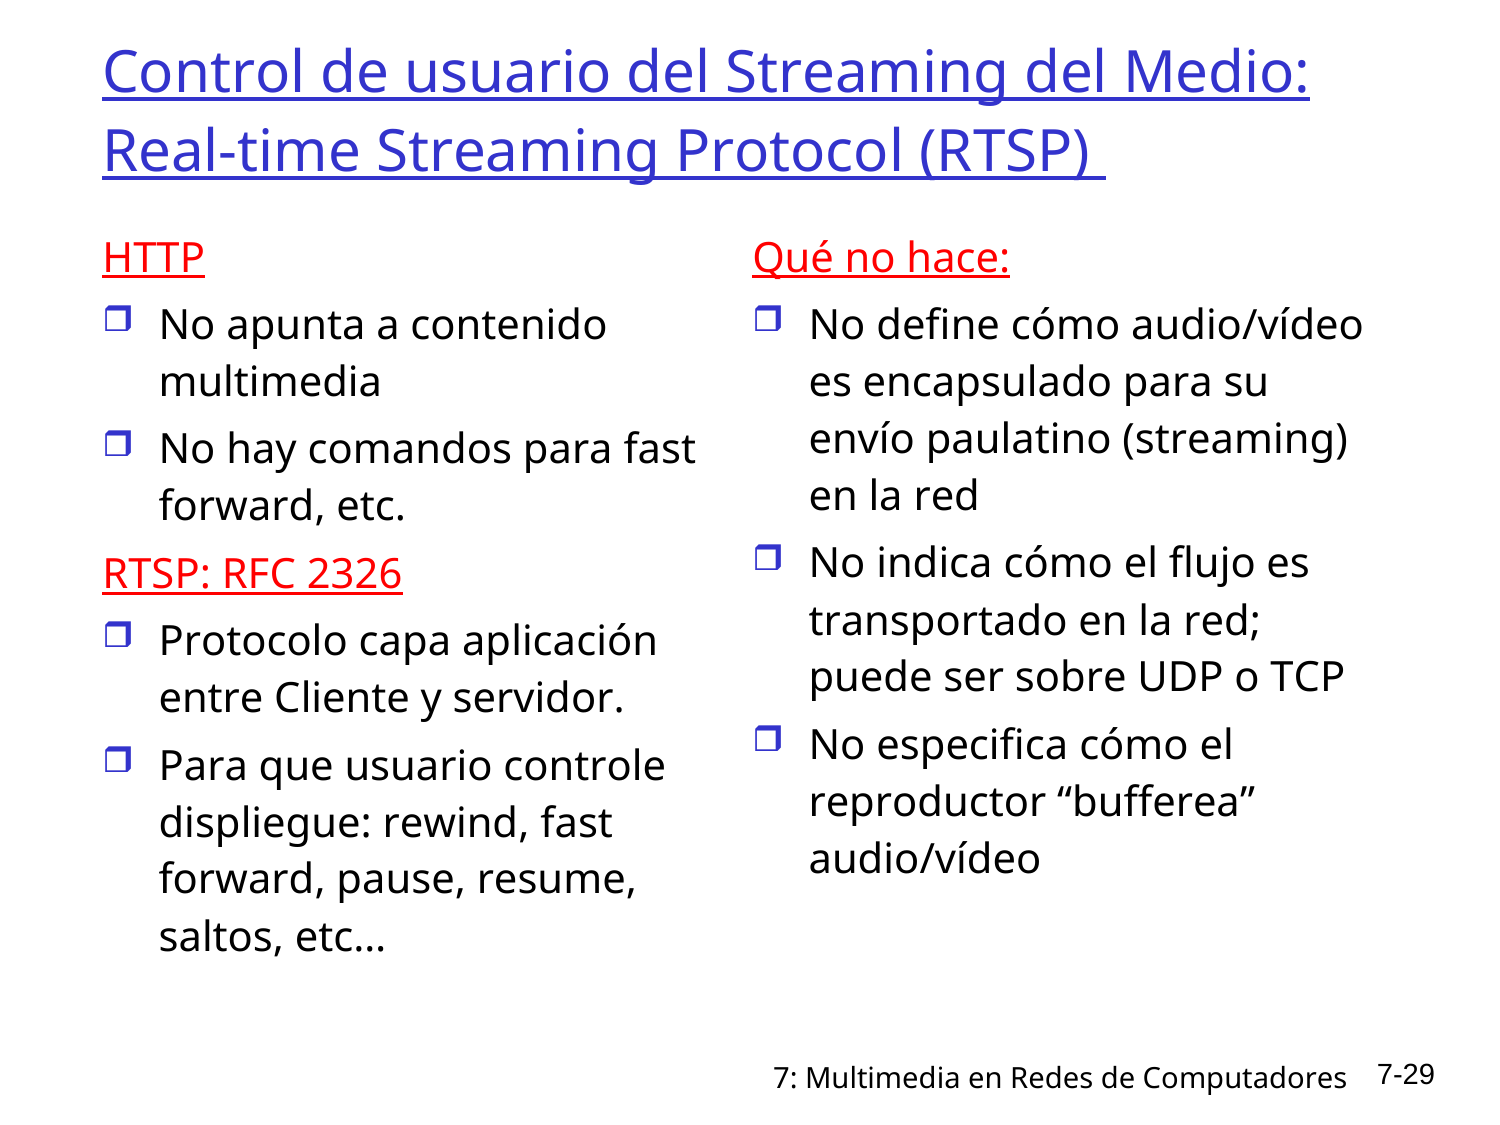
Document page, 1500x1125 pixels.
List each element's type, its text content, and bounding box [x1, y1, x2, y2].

list HTTP No apunta a contenido multimedia No hay comandos para fast forward, etc. RTSP: RFC 2326 Protocolo capa aplicación entre Cliente y servidor. Para que usuario controle displiegue: rewind, fast forward, pause, resume, saltos, etc… [87, 219, 713, 1026]
title Control de usuario del Streaming del Medio: Real-time Streaming Protocol (RTSP) [87, 0, 1363, 219]
list Qué no hace: No define cómo audio/vídeo es encapsulado para su envío paulatino (streaming) en la red No indica cómo el flujo es transportado en la red; puede ser sobre UDP o TCP No especifica cómo el reproductor “bufferea” audio/vídeo [737, 219, 1391, 1026]
